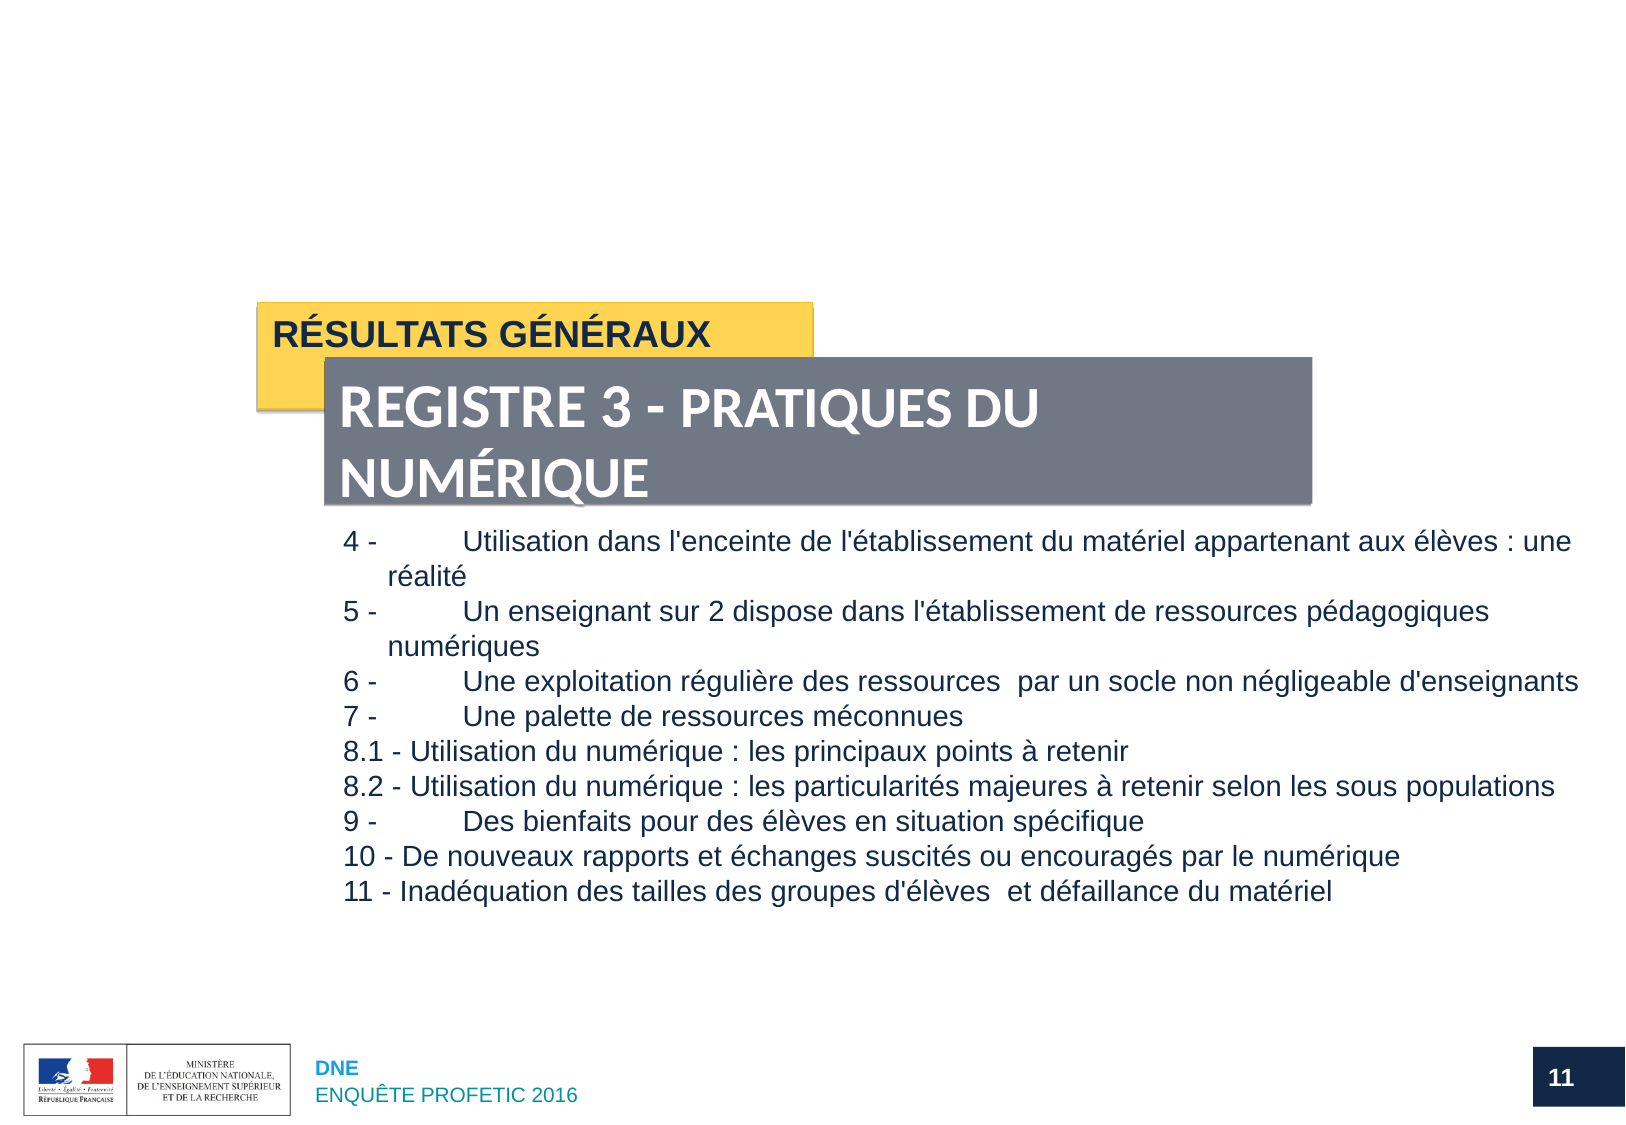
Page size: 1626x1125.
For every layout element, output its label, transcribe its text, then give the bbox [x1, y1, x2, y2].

text_box Résultats généraux [257, 302, 813, 409]
text_box 4 - Utilisation dans l'enceinte de l'établissement du matériel appartenant aux élèves : une réalité 5 - Un enseignant sur 2 dispose dans l'établissement de ressources pédagogiques numériques 6 - Une exploitation régulière des ressources par un socle non négligeable d'enseignants 7 - Une palette de ressources méconnues 8.1 - Utilisation du numérique : les principaux points à retenir 8.2 - Utilisation du numérique : les particularités majeures à retenir selon les sous populations 9 - Des bienfaits pour des élèves en situation spécifique 10 - De nouveaux rapports et échanges suscités ou encouragés par le numérique 11 - Inadéquation des tailles des groupes d'élèves et défaillance du matériel [328, 515, 1600, 915]
title Registre 3 - Pratiques du numérique [324, 357, 1313, 504]
text_box 11 [1533, 1046, 1625, 1107]
